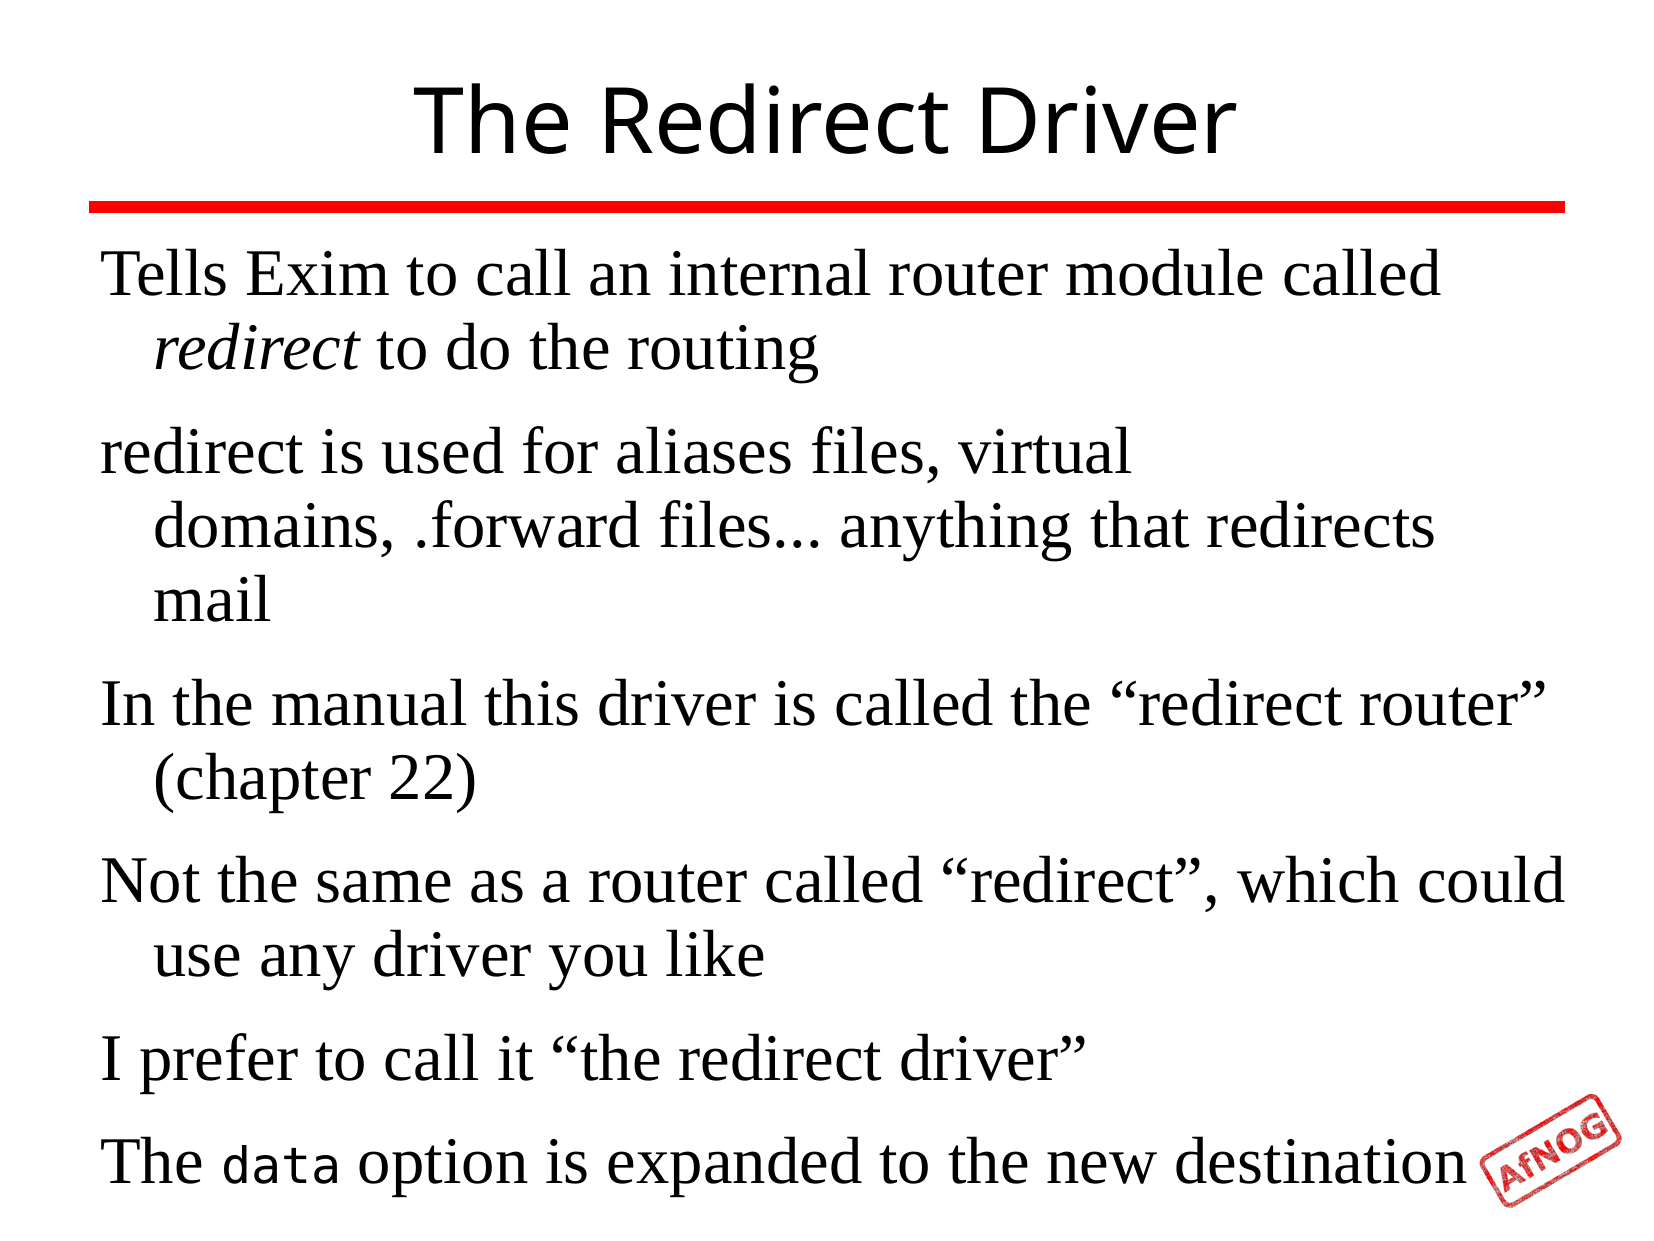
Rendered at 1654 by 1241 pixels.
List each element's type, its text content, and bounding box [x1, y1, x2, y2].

picture [1476, 1090, 1625, 1211]
title The Redirect Driver [88, 29, 1565, 207]
list Tells Exim to call an internal router module called redirect to do the routing redirect is used for aliases files, virtual domains, .forward files... anything that redirects mail In the manual this driver is called the “redirect router” (chapter 22) Not the same as a router called “redirect”, which could use any driver you like I prefer to call it “the redirect driver” The data option is expanded to the new destination [82, 236, 1571, 1125]
